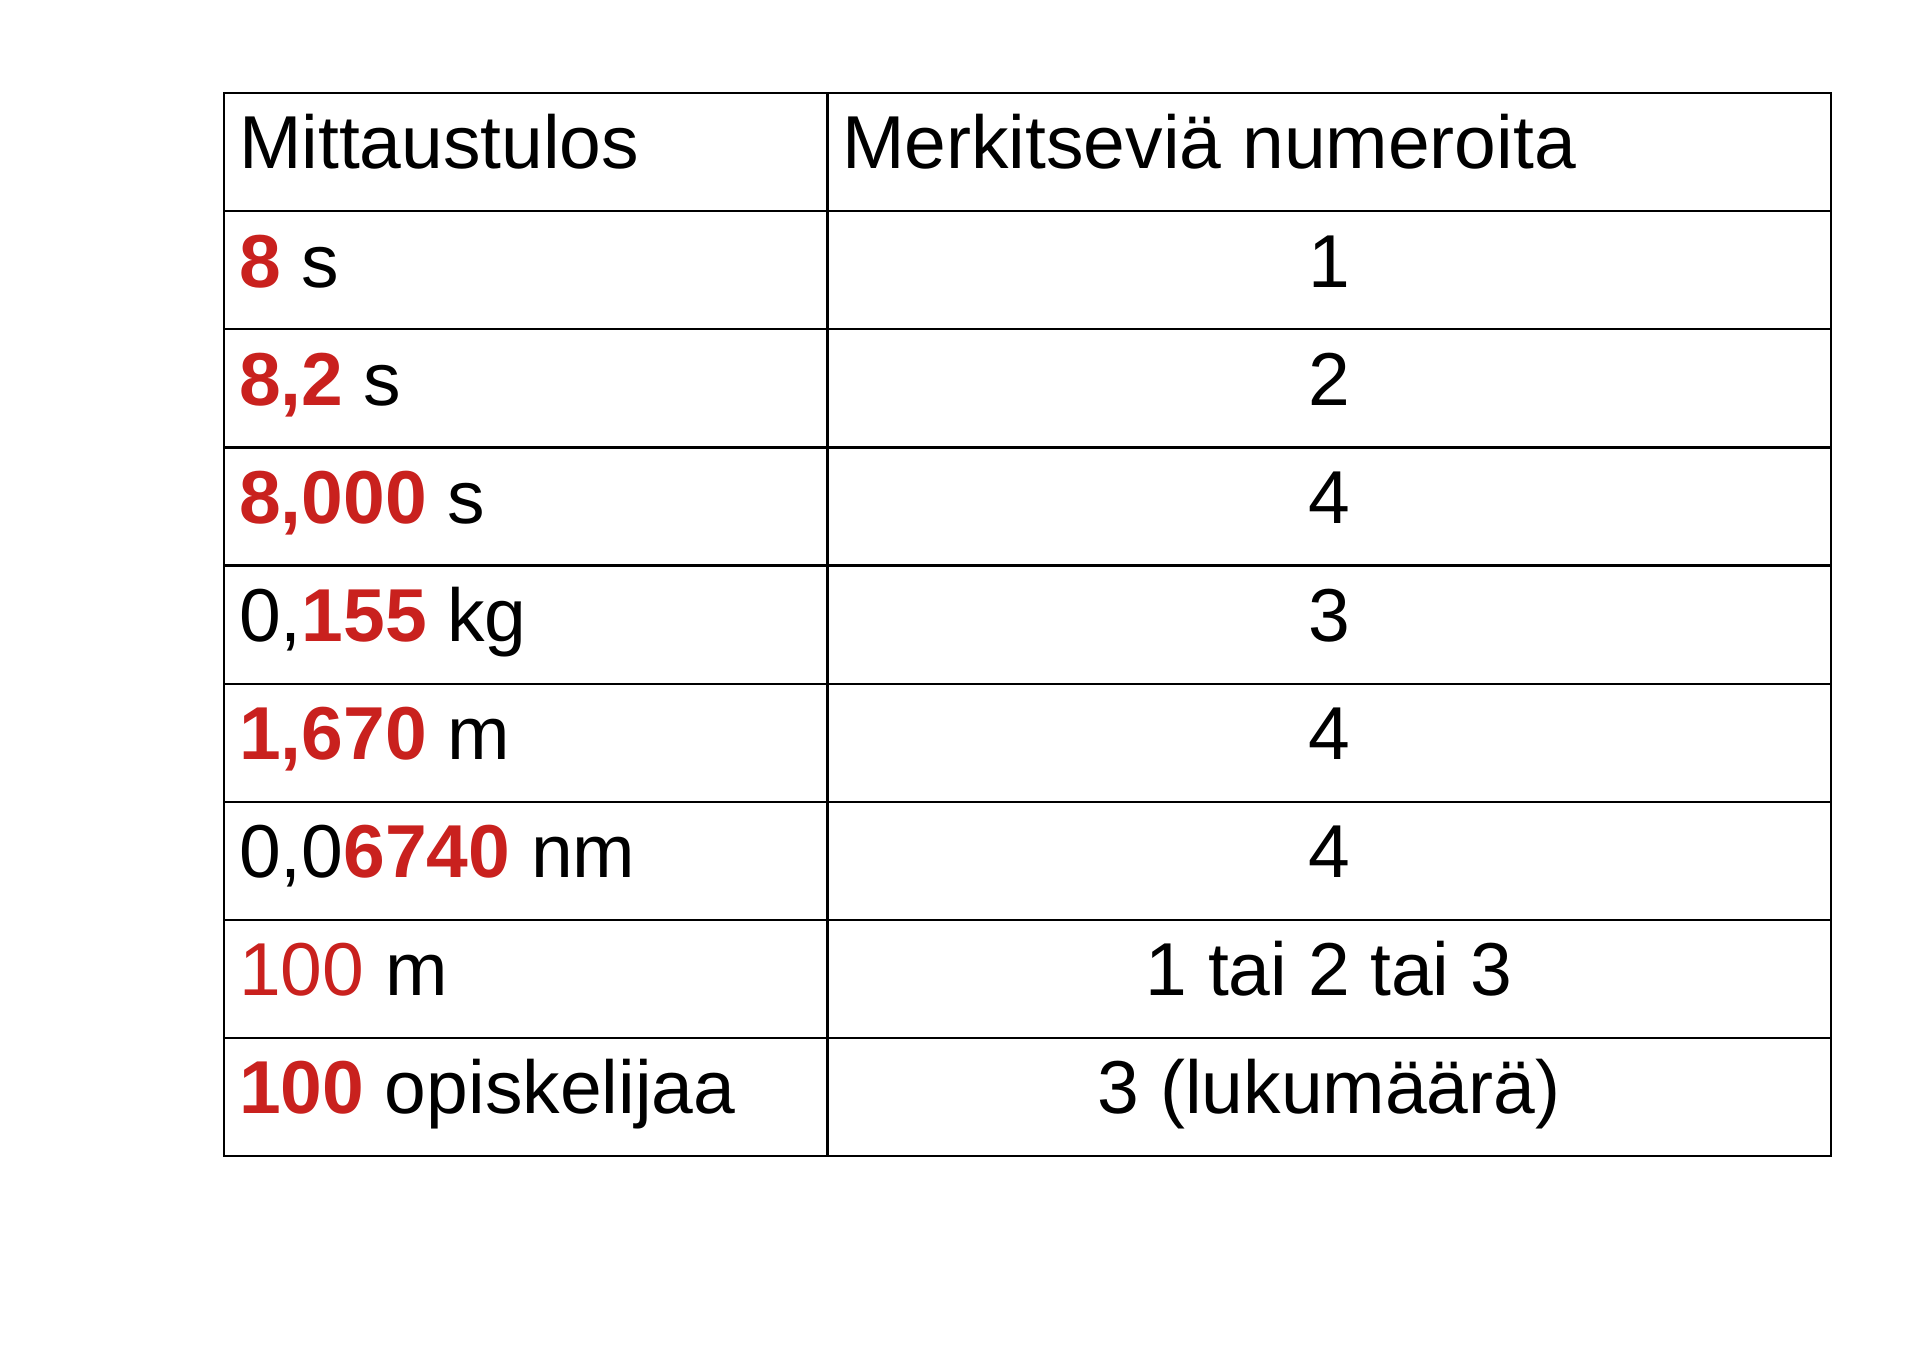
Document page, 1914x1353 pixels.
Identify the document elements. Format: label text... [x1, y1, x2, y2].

table_header Mittaustulos [225, 94, 826, 210]
table_cell 1,670 m [225, 685, 826, 801]
table_cell 8 s [225, 212, 826, 328]
table_cell 8,2 s [225, 330, 826, 446]
table_cell 100 opiskelijaa [225, 1039, 826, 1155]
table_cell 0,155 kg [225, 567, 826, 683]
table_cell 100 m [225, 921, 826, 1037]
table_cell 0,06740 nm [225, 803, 826, 919]
table_cell 3 (lukumäärä) [829, 1039, 1830, 1155]
table_cell 4 [829, 449, 1830, 564]
table_cell 2 [829, 330, 1830, 446]
table_cell 1 [829, 212, 1830, 328]
table_header Merkitseviä numeroita [829, 94, 1830, 210]
table_cell 3 [829, 567, 1830, 683]
table_cell 8,000 s [225, 449, 826, 564]
table_cell 4 [829, 803, 1830, 919]
table_cell 4 [829, 685, 1830, 801]
table_cell 1 tai 2 tai 3 [829, 921, 1830, 1037]
